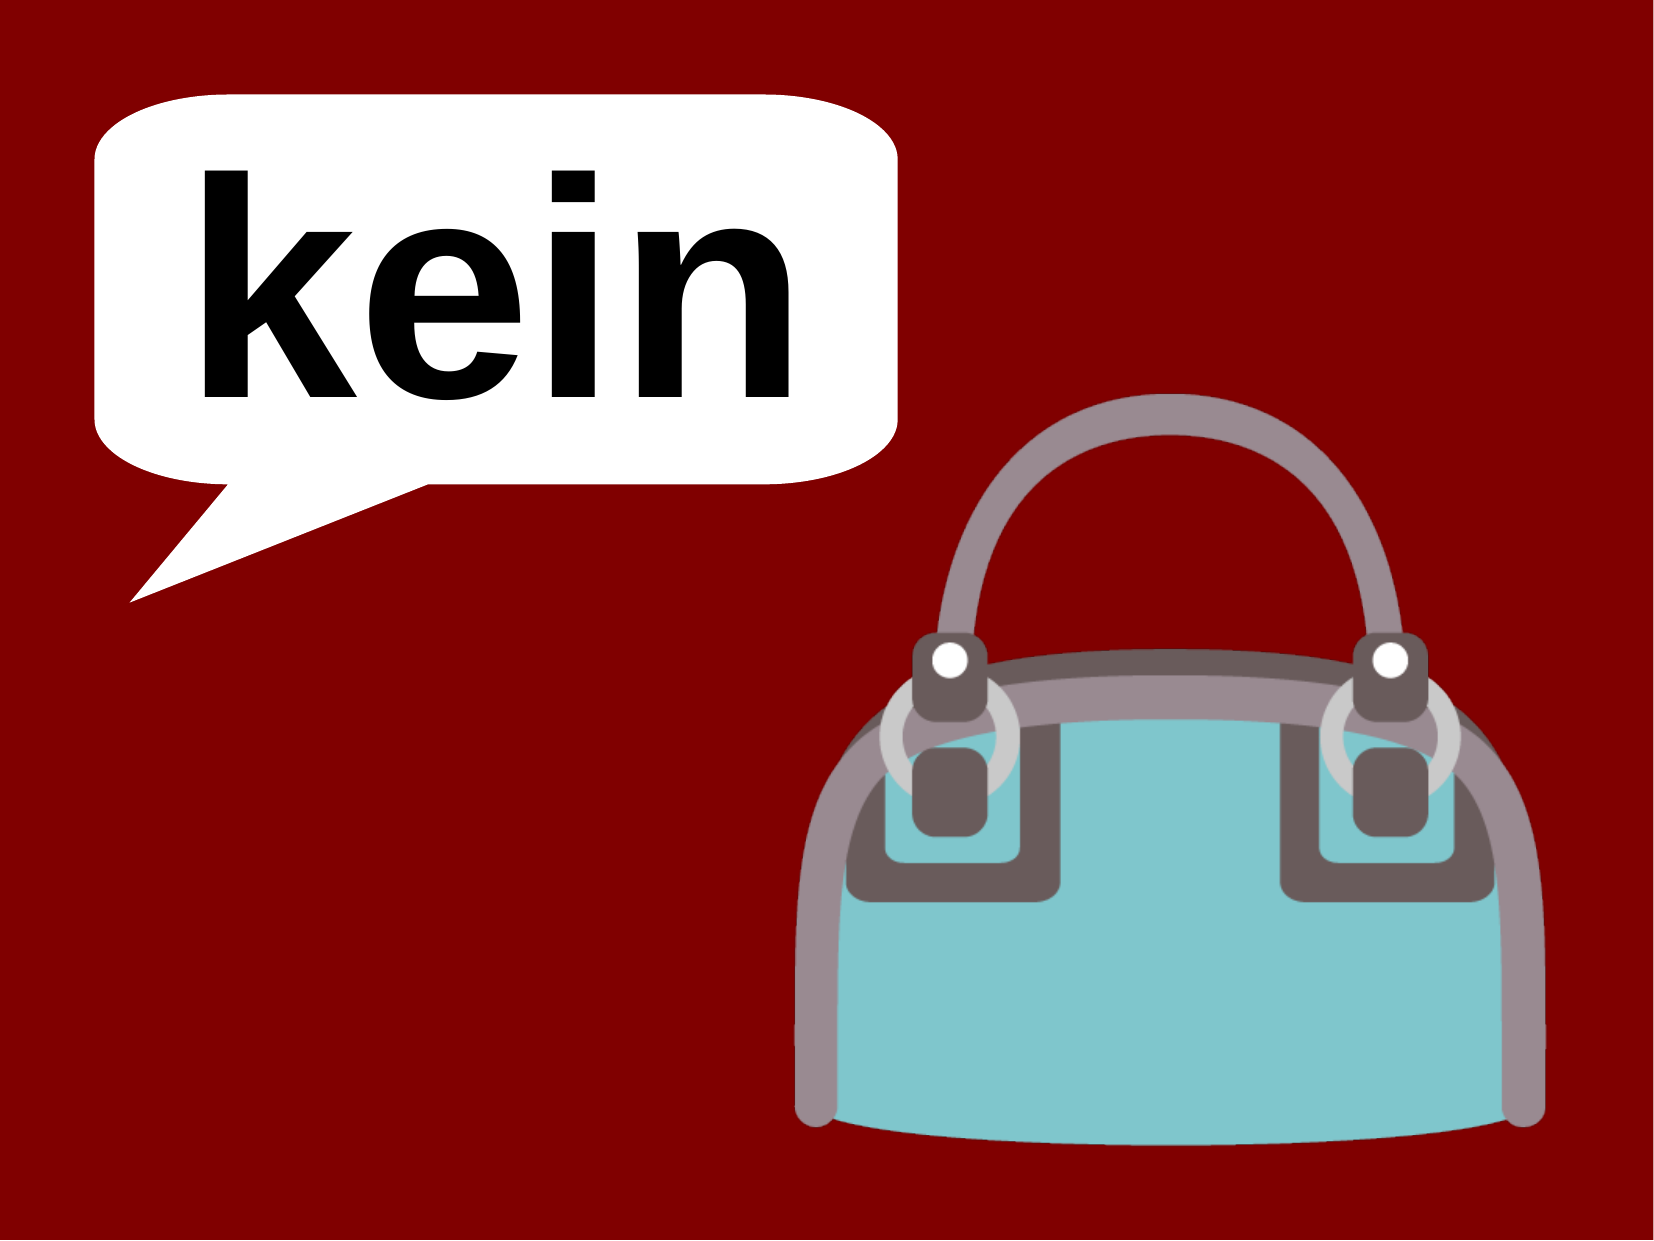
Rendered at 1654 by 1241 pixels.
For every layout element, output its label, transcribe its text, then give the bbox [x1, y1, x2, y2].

picture [770, 369, 1571, 1170]
text_box kein [94, 94, 898, 603]
